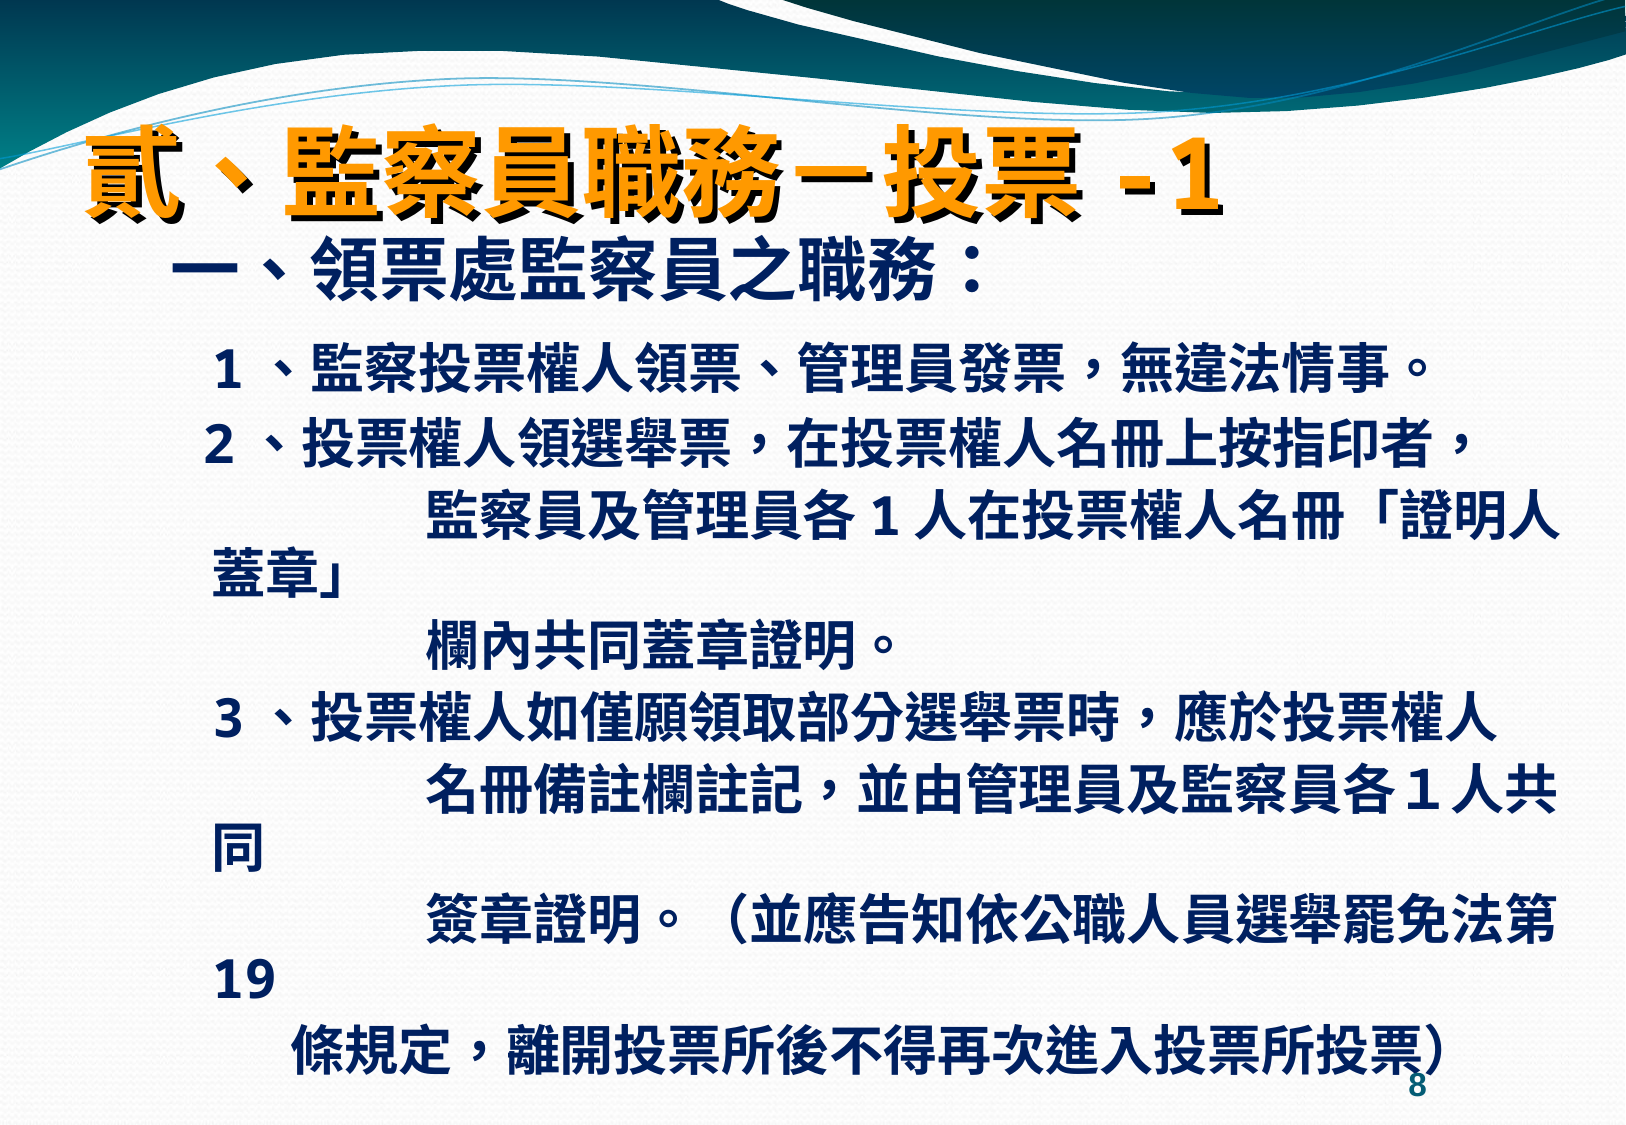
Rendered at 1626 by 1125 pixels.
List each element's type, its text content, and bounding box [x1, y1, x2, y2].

title 貳、監察員職務－投票-1 [81, 85, 1544, 230]
list 一、領票處監察員之職務： 1、監察投票權人領票、管理員發票，無違法情事。 2、投票權人領選舉票，在投票權人名冊上按指印者， 監察員及管理員各1人在投票權人名冊「證明人蓋章」 欄內共同蓋章證明。 3、投票權人如僅願領取部分選舉票時，應於投票權人 名冊備註欄註記，並由管理員及監察員各１人共同 簽章證明。（並應告知依公職人員選舉罷免法第19 條規定，離開投票所後不得再次進入投票所投票） [113, 227, 1591, 1103]
text_box [1408, 1042, 1544, 1103]
